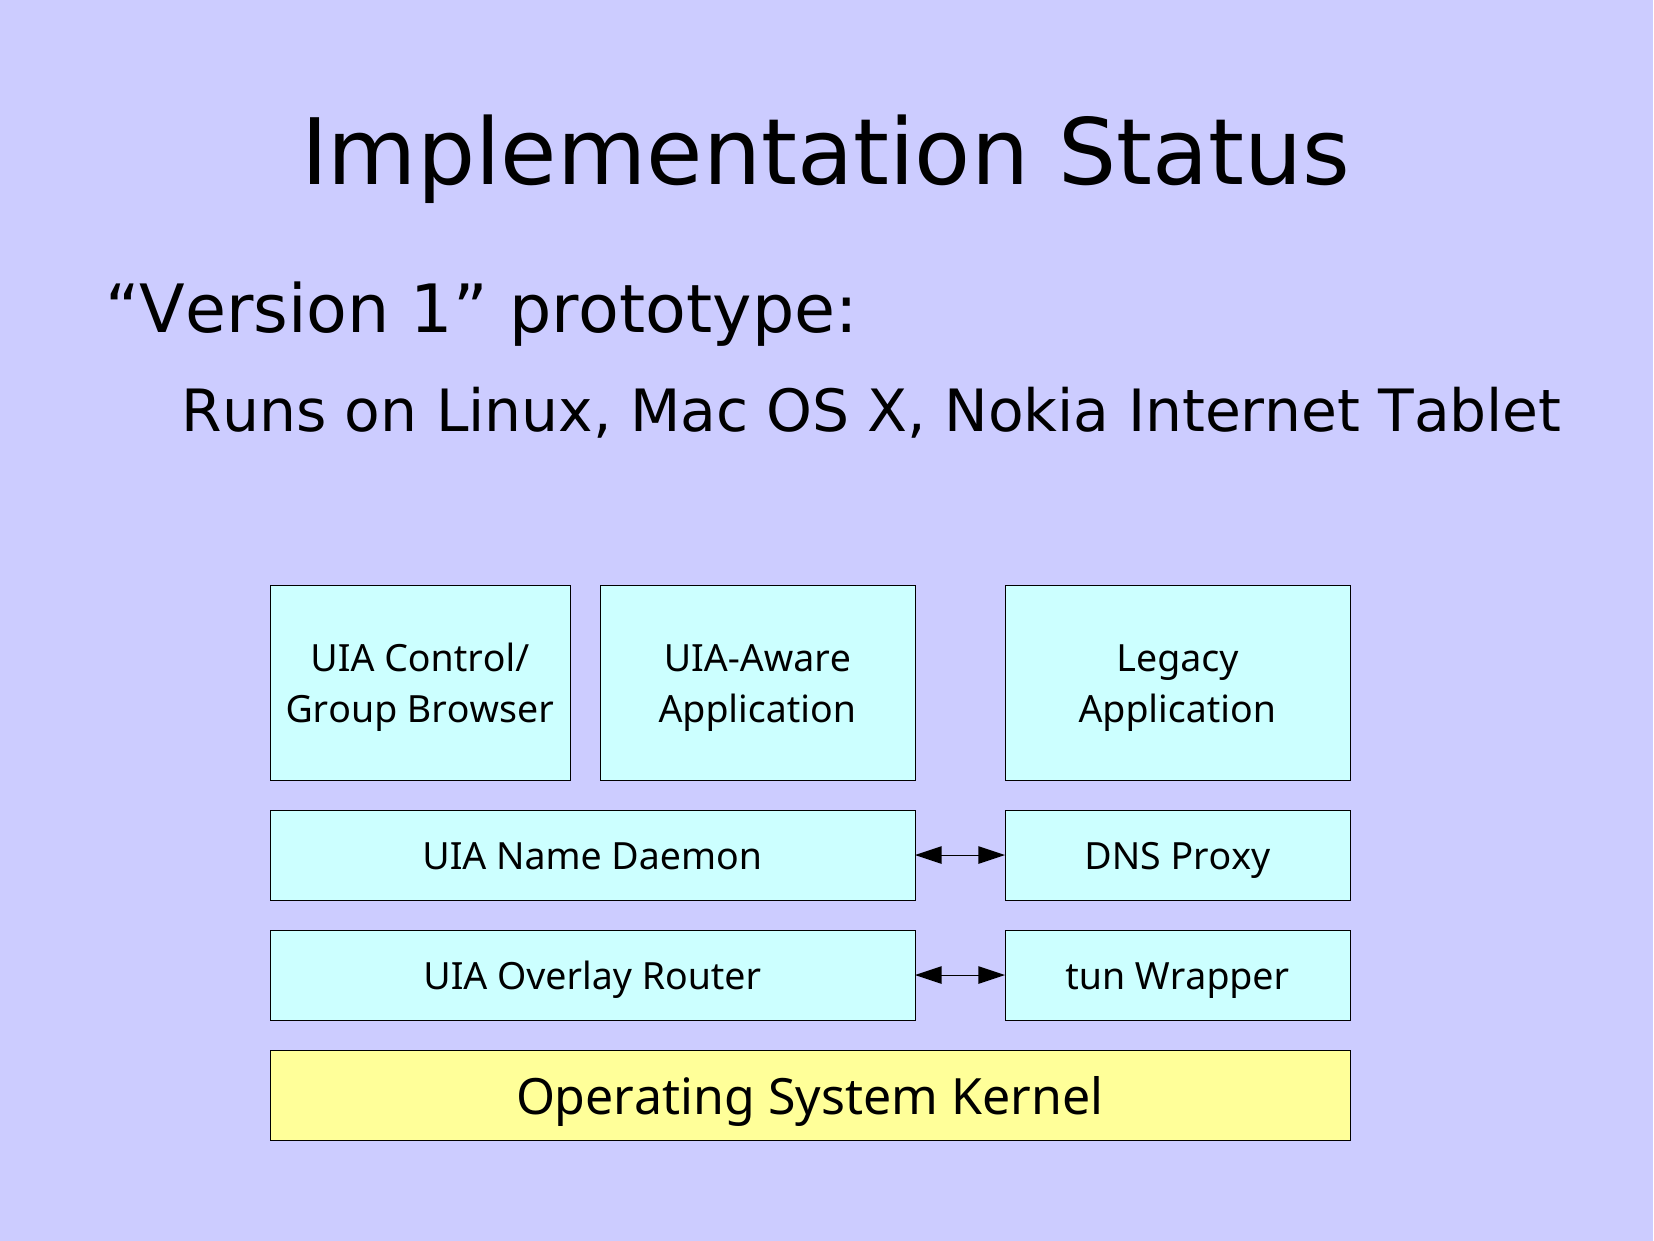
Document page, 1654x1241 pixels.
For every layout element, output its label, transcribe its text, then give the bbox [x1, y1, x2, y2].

text_box UIA Overlay Router [270, 930, 916, 1021]
list “Version 1” prototype: Runs on Linux, Mac OS X, Nokia Internet Tablet [87, 270, 1576, 446]
text_box Legacy Application [1005, 585, 1351, 781]
text_box tun Wrapper [1005, 930, 1351, 1021]
text_box UIA Control/ Group Browser [270, 585, 571, 781]
text_box UIA Name Daemon [270, 810, 916, 901]
text_box DNS Proxy [1005, 810, 1351, 901]
text_box Operating System Kernel [270, 1050, 1351, 1141]
text_box UIA-Aware Application [600, 585, 916, 781]
title Implementation Status [82, 49, 1571, 257]
